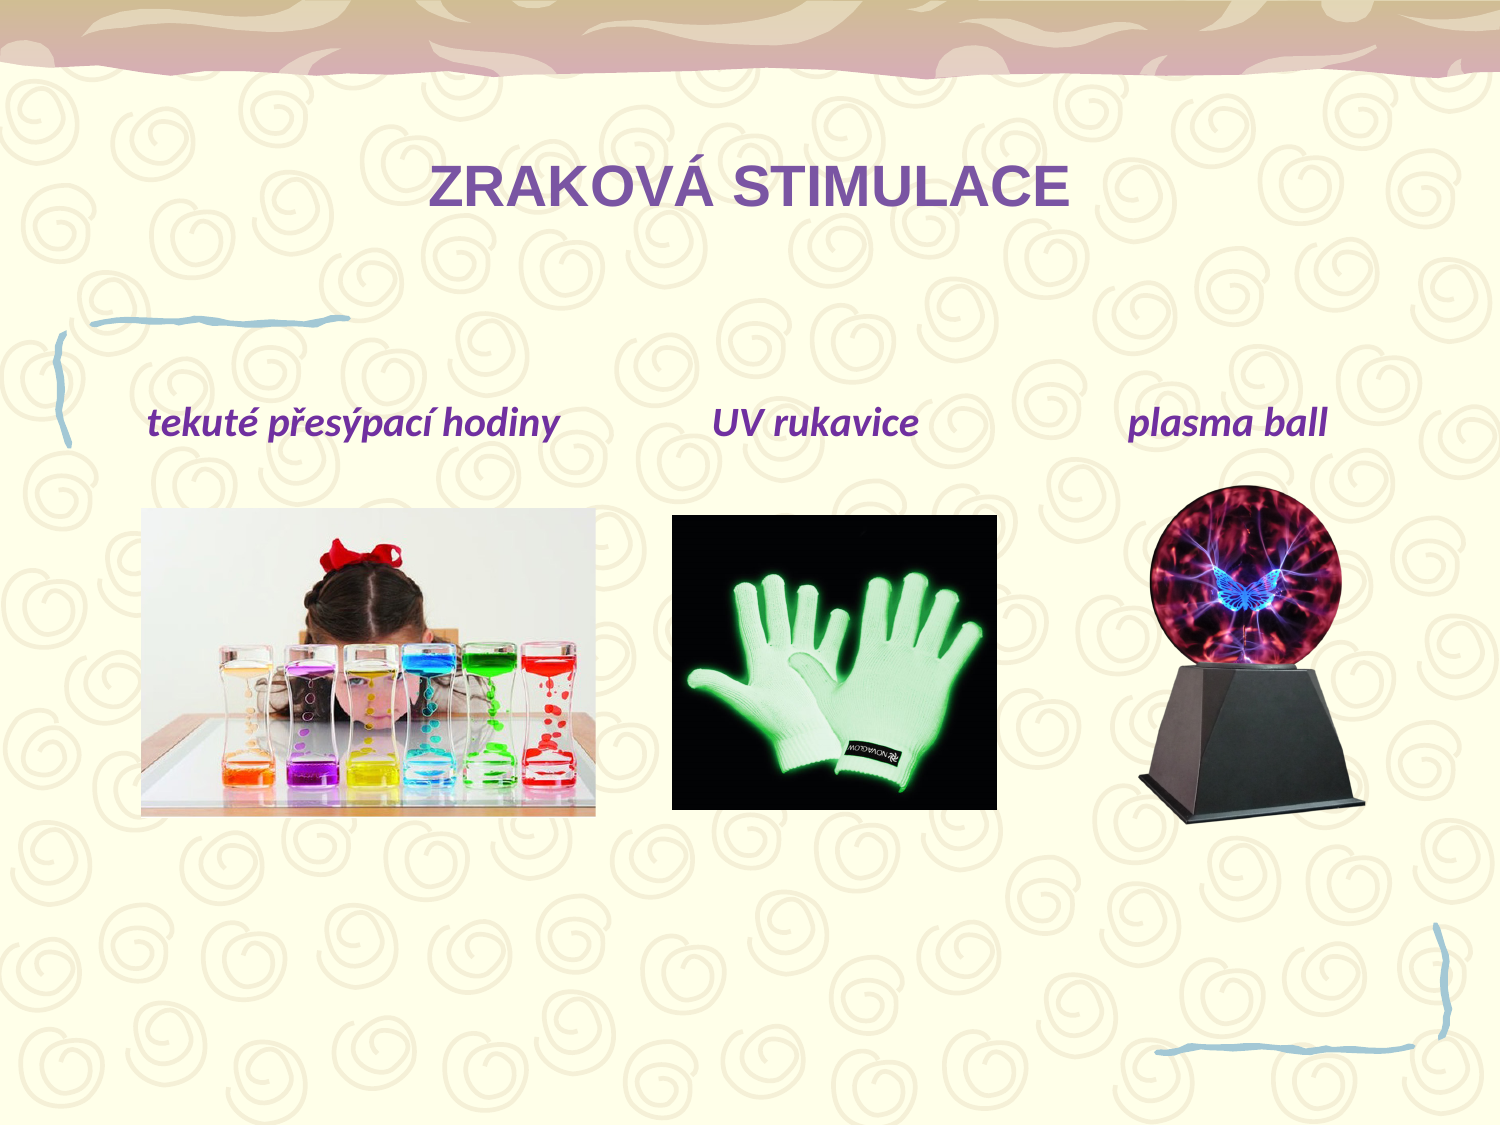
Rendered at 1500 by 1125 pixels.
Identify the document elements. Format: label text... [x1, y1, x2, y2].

picture [672, 515, 997, 810]
picture [141, 508, 596, 818]
title ZRAKOVÁ STIMULACE [112, 89, 1388, 277]
list tekuté přesýpací hodiny UV rukavice plasma ball [112, 387, 1388, 481]
picture [1076, 480, 1427, 831]
